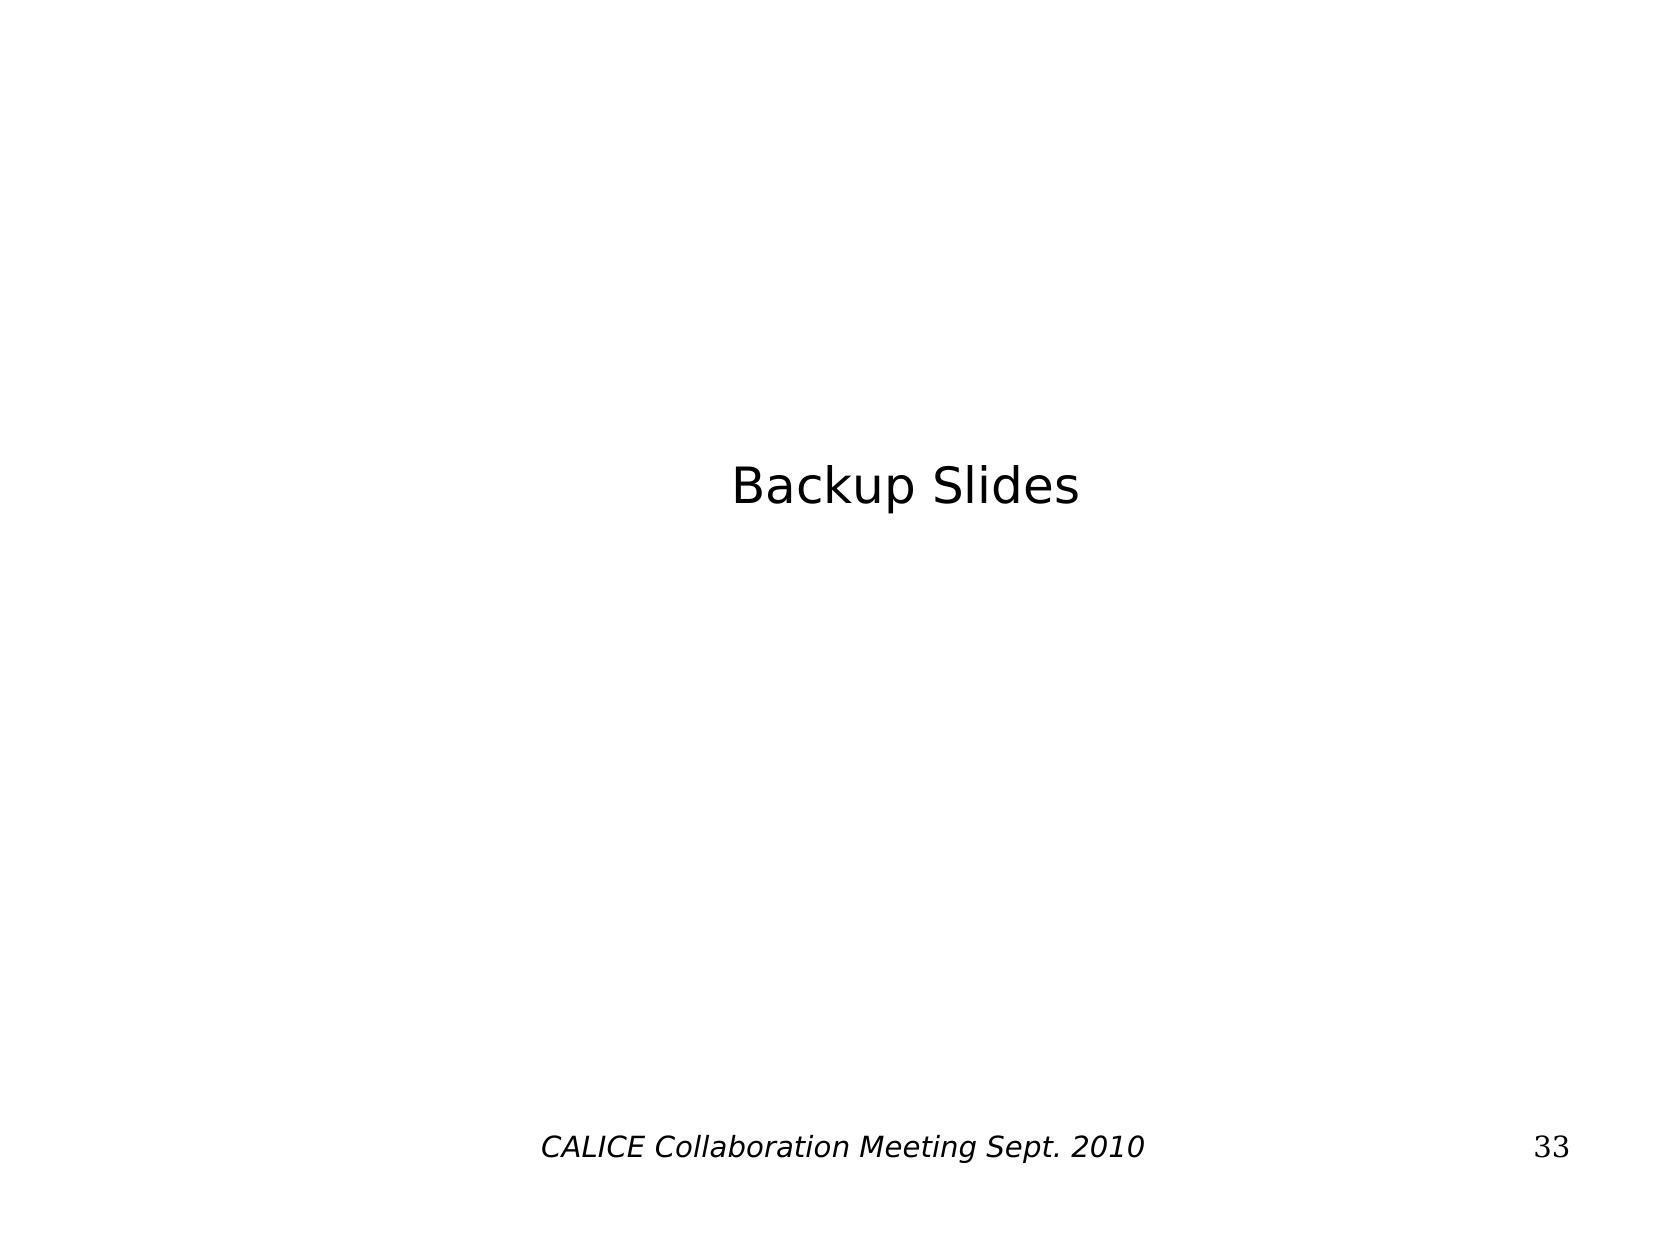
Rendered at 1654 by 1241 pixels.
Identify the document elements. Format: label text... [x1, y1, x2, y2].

text_box Backup Slides [716, 450, 1096, 524]
